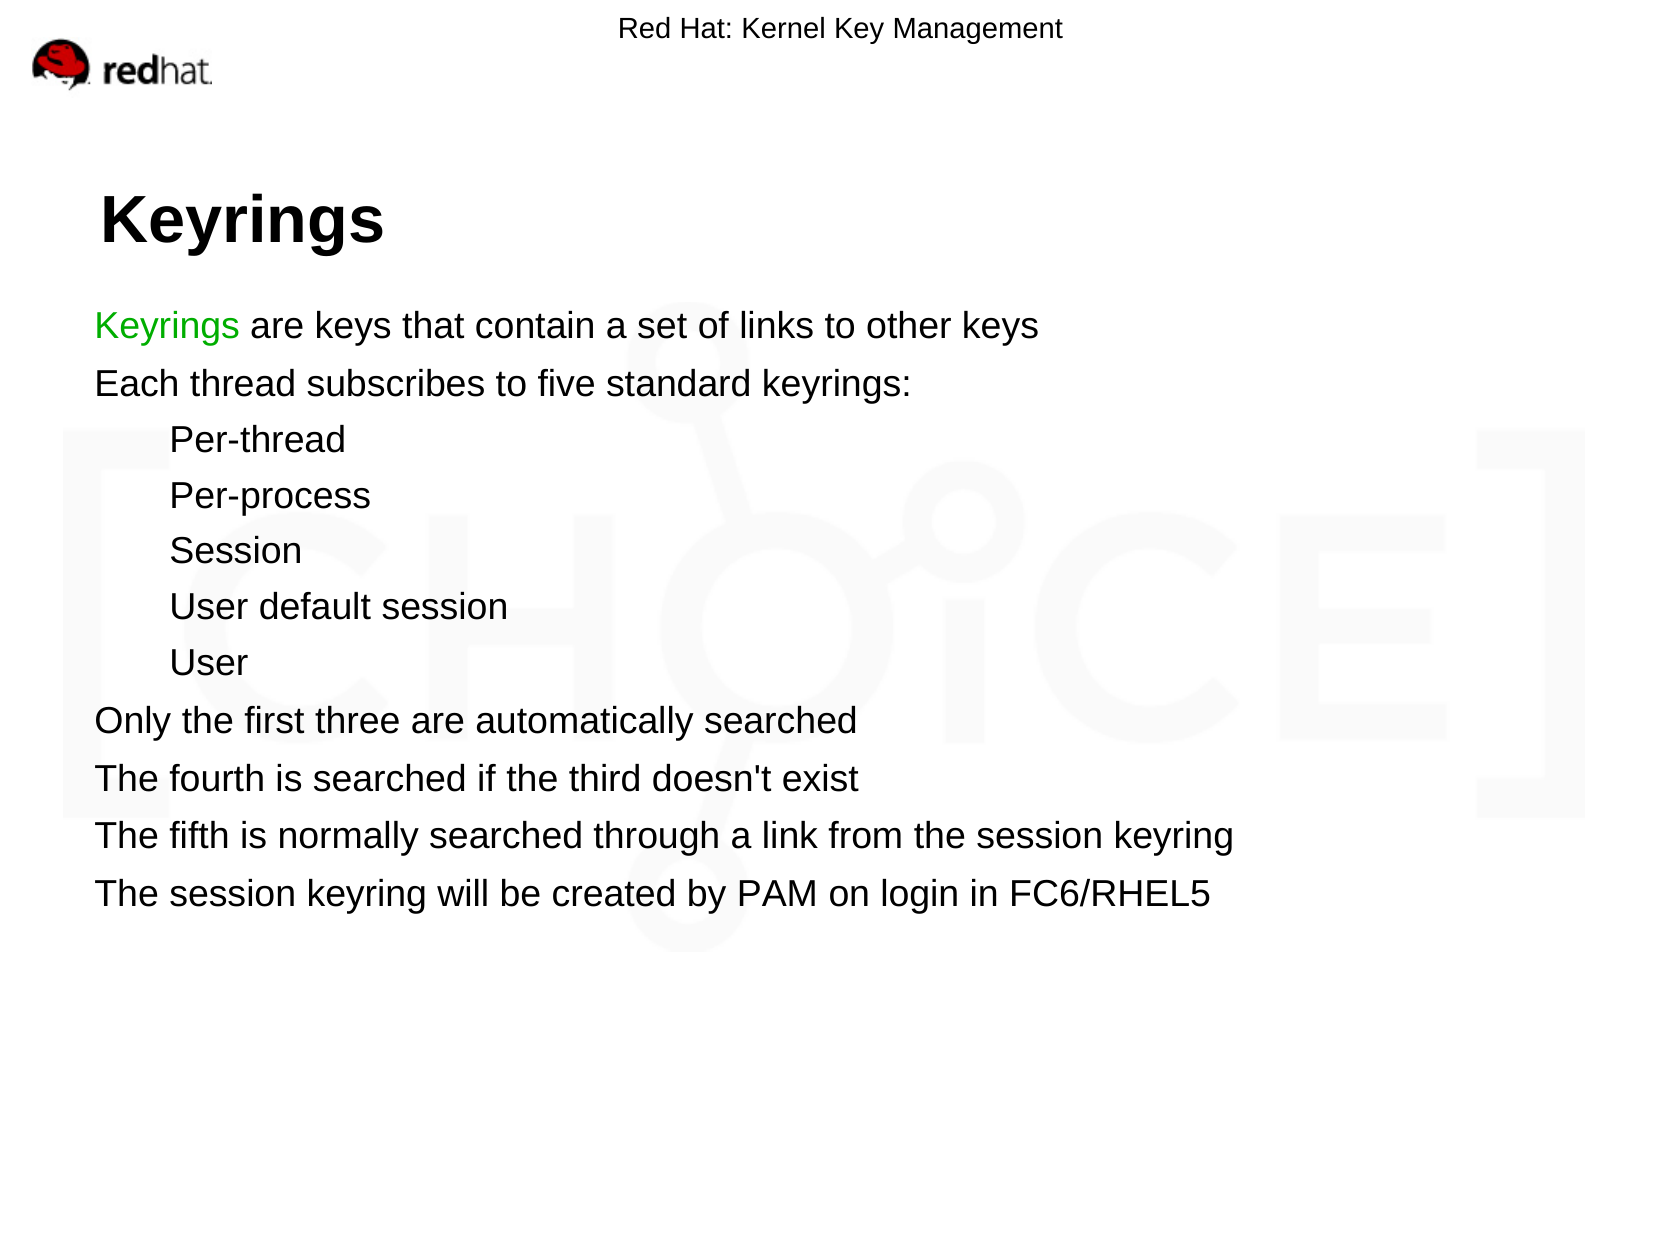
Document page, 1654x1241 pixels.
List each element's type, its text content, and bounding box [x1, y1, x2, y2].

picture [63, 302, 1585, 952]
title Keyrings [100, 164, 1506, 275]
picture [31, 37, 212, 98]
list Keyrings are keys that contain a set of links to other keys Each thread subscribes to five standard keyrings: Per-thread Per-process Session User default session User Only the first three are automatically searched The fourth is searched if the third doesn't exist The fifth is normally searched through a link from the session keyring The session keyring will be created by PAM on login in FC6/RHEL5 [94, 304, 1500, 1174]
